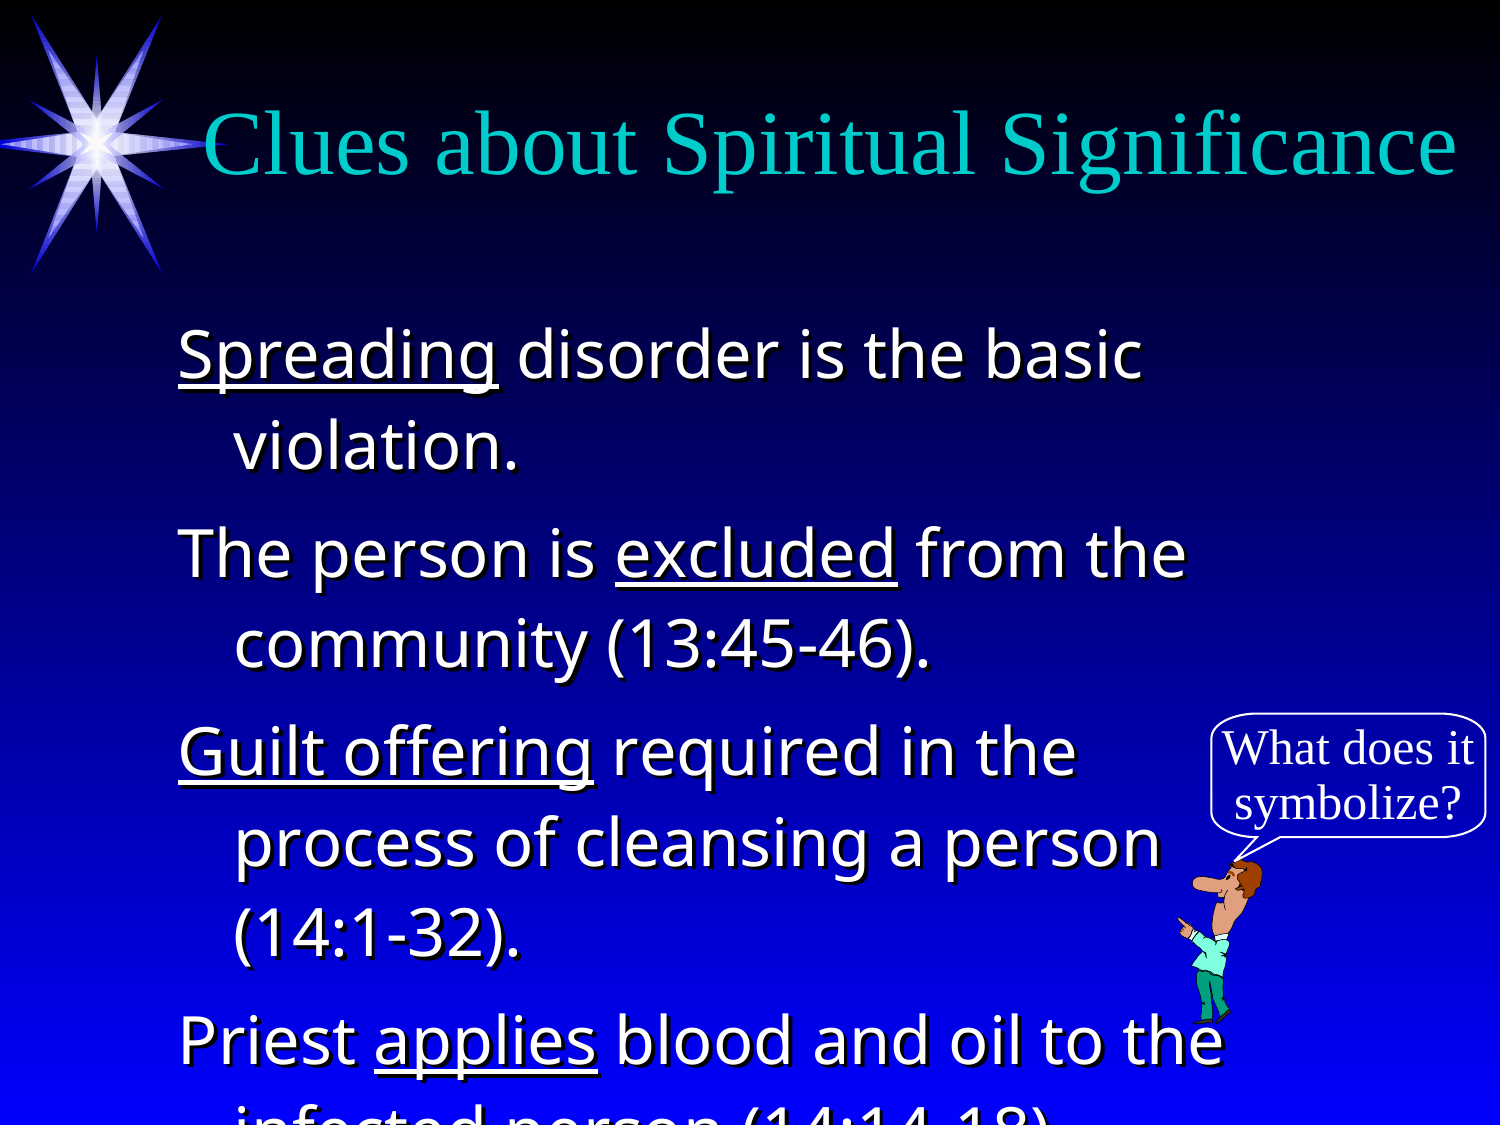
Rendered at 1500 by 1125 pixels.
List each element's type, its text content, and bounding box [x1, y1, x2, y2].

title Clues about Spiritual Significance [187, 34, 1500, 253]
list Spreading disorder is the basic violation. The person is excluded from the community (13:45-46). Guilt offering required in the process of cleansing a person (14:1-32). Priest applies blood and oil to the infected person (14:14-18). [162, 299, 1351, 1051]
chart [1176, 859, 1264, 1025]
text_box What does it symbolize? [1211, 713, 1486, 862]
